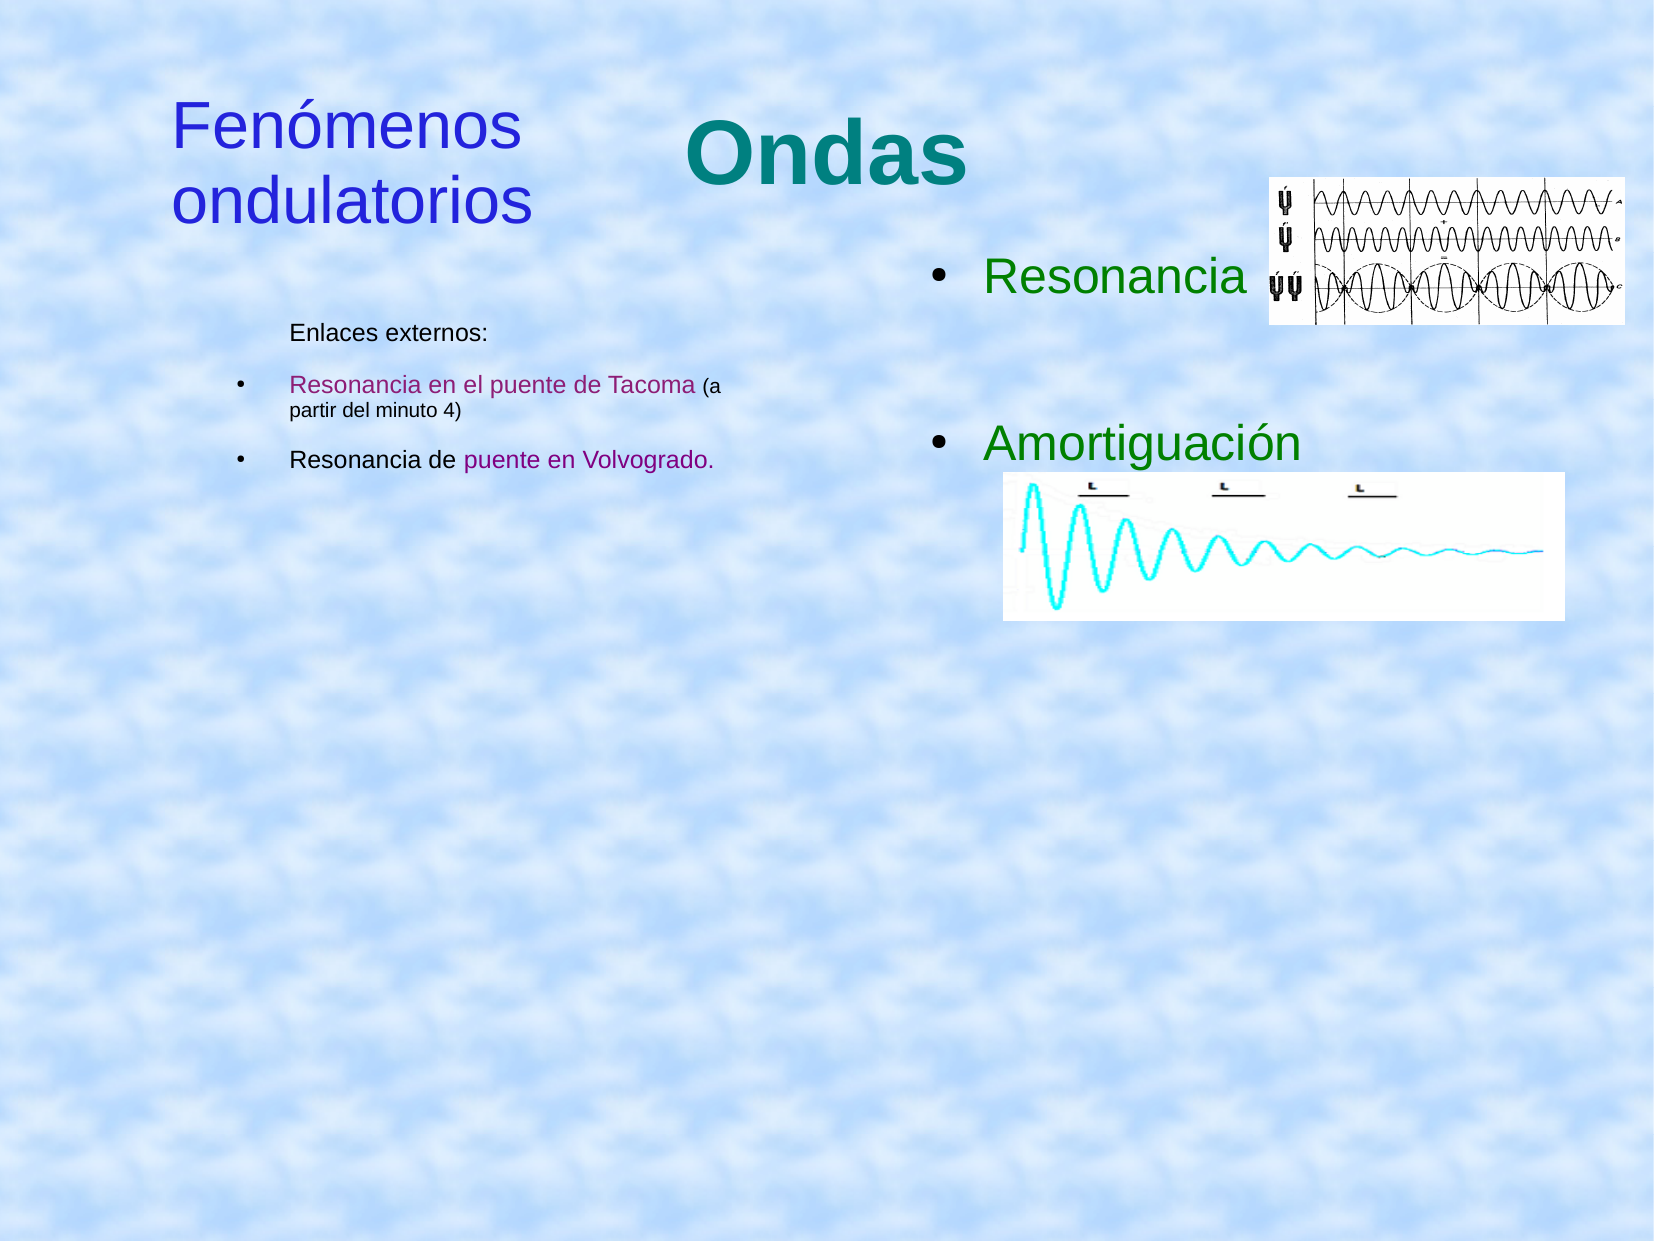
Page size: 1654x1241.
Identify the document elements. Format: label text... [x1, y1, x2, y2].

picture [0, 0, 1654, 1241]
text_box Resonancia Amortiguación [826, 184, 1385, 1035]
title Ondas [82, 49, 1571, 257]
list Fenómenos ondulatorios [100, 88, 827, 1060]
text_box Enlaces externos: Resonancia en el puente de Tacoma (a partir del minuto 4) Resonancia de puente en Volvogrado. [147, 319, 747, 555]
